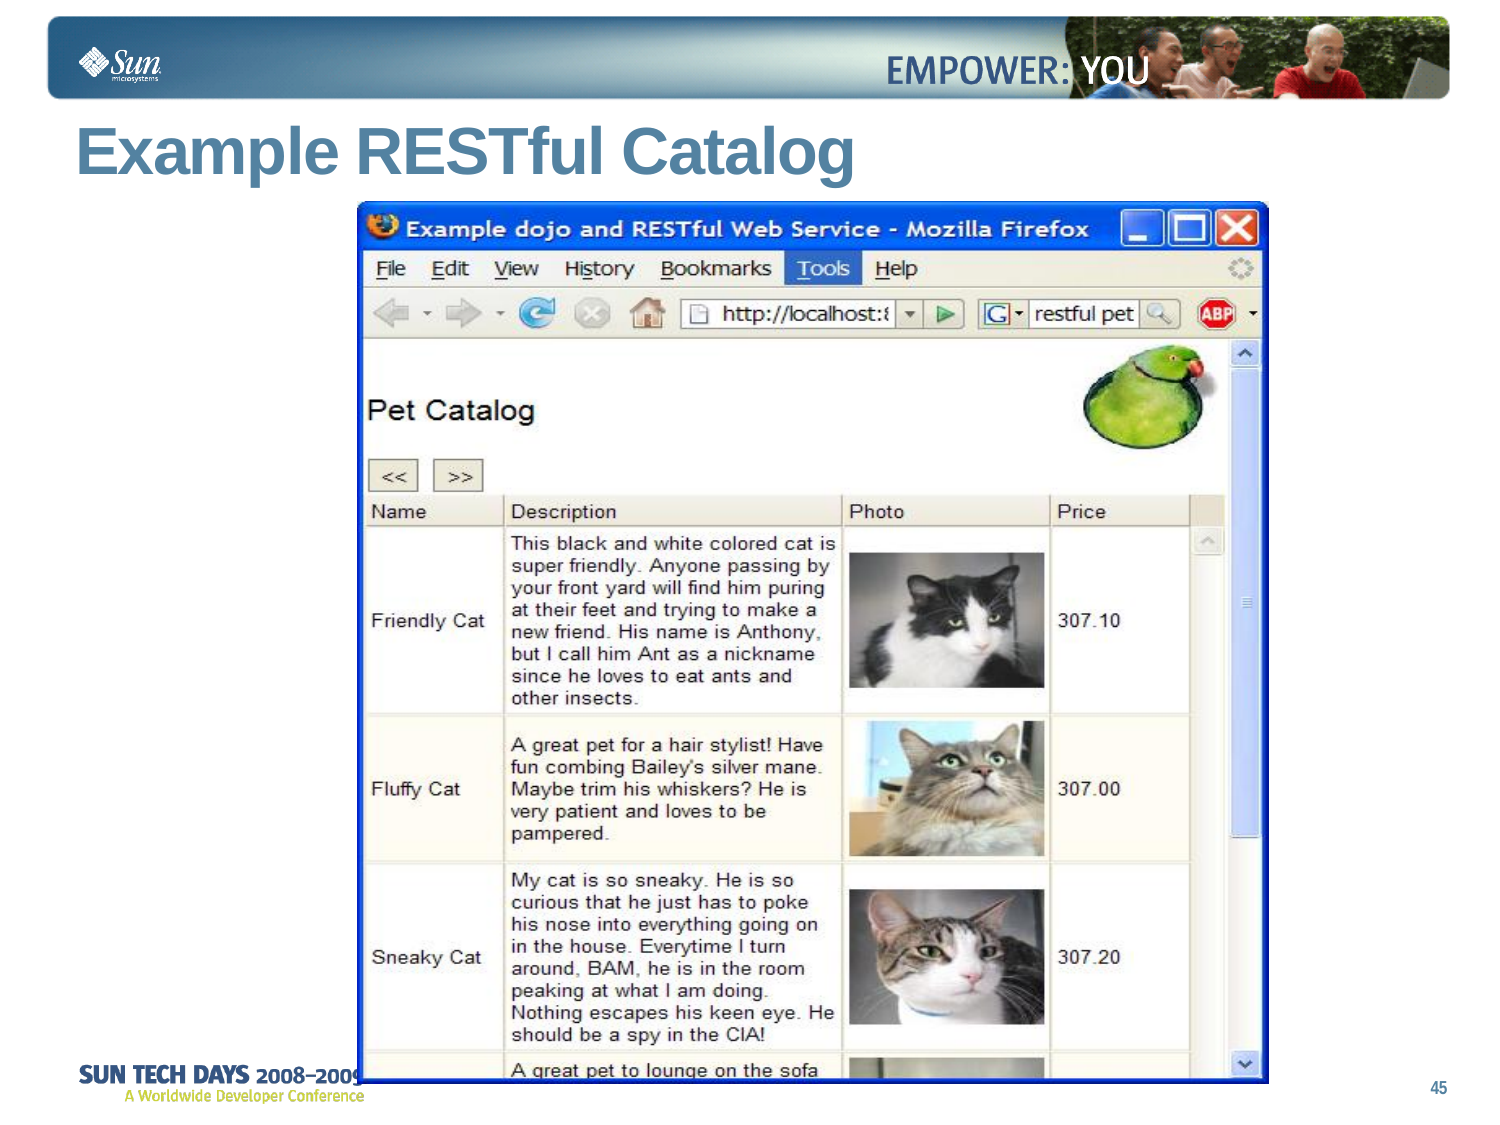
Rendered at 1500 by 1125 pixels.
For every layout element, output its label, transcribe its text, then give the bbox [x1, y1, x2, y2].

title Example RESTful Catalog [75, 120, 1437, 225]
picture [0, 0, 1500, 1125]
